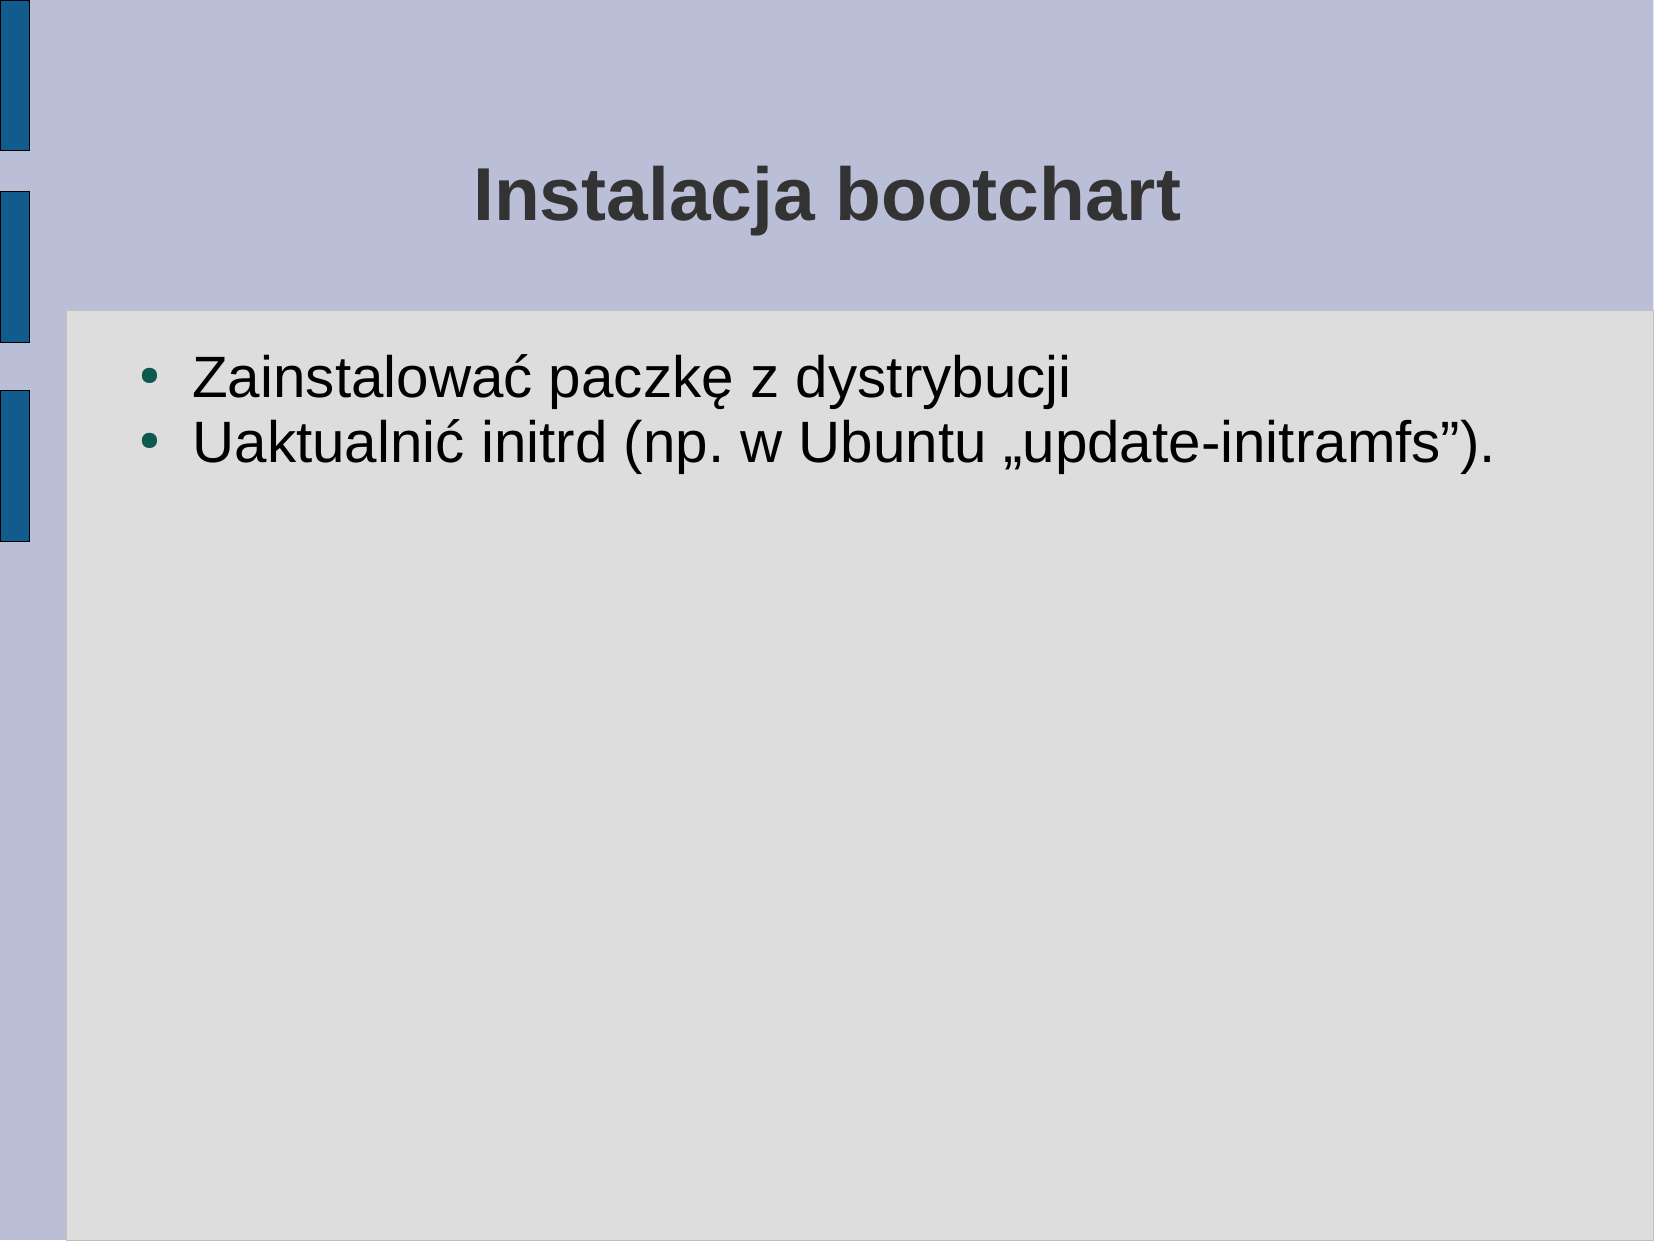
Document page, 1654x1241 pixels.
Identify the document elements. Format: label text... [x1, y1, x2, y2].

list Zainstalować paczkę z dystrybucji Uaktualnić initrd (np. w Ubuntu „update-initramfs”). [121, 344, 1534, 1127]
title Instalacja bootchart [121, 91, 1534, 299]
